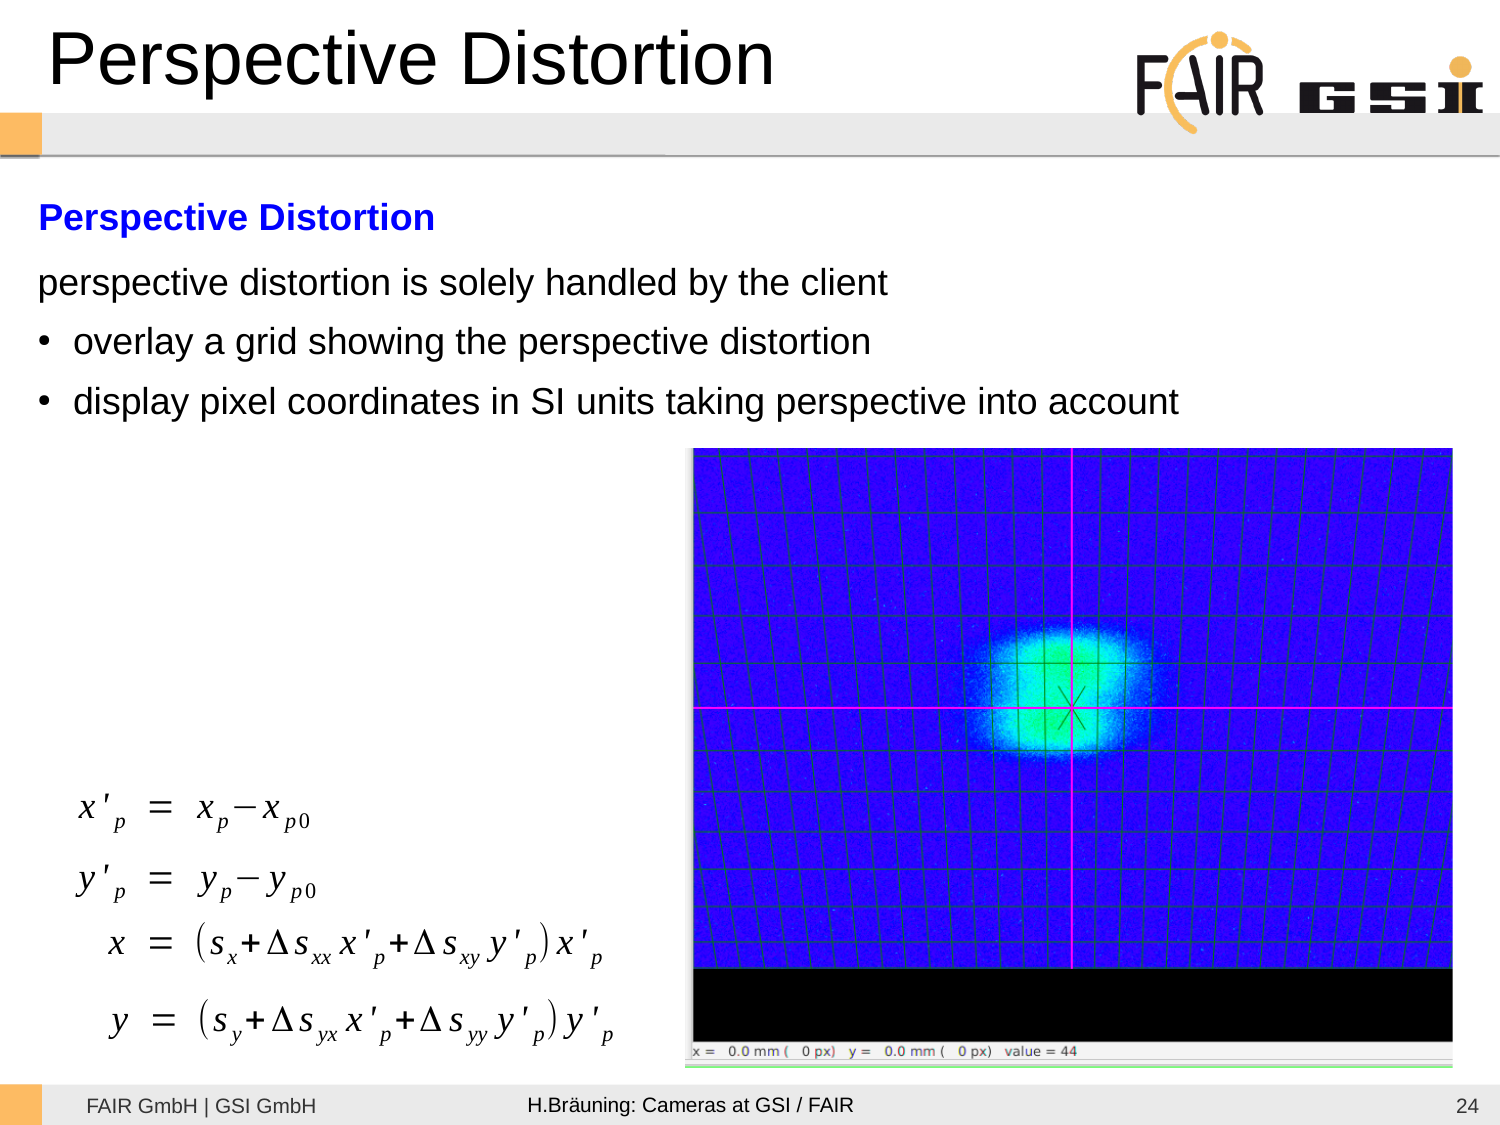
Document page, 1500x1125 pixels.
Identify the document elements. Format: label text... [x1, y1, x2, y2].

chart [100, 920, 610, 969]
text_box Perspective Distortion [23, 188, 452, 246]
chart [70, 785, 317, 833]
chart [67, 856, 323, 904]
chart [100, 997, 621, 1046]
text_box perspective distortion is solely handled by the client overlay a grid showing the perspective distortion display pixel coordinates in SI units taking perspective into account [22, 253, 1195, 431]
title Perspective Distortion [47, 0, 1117, 119]
picture [1298, 54, 1484, 113]
picture [1136, 29, 1264, 136]
picture [685, 448, 1453, 1068]
